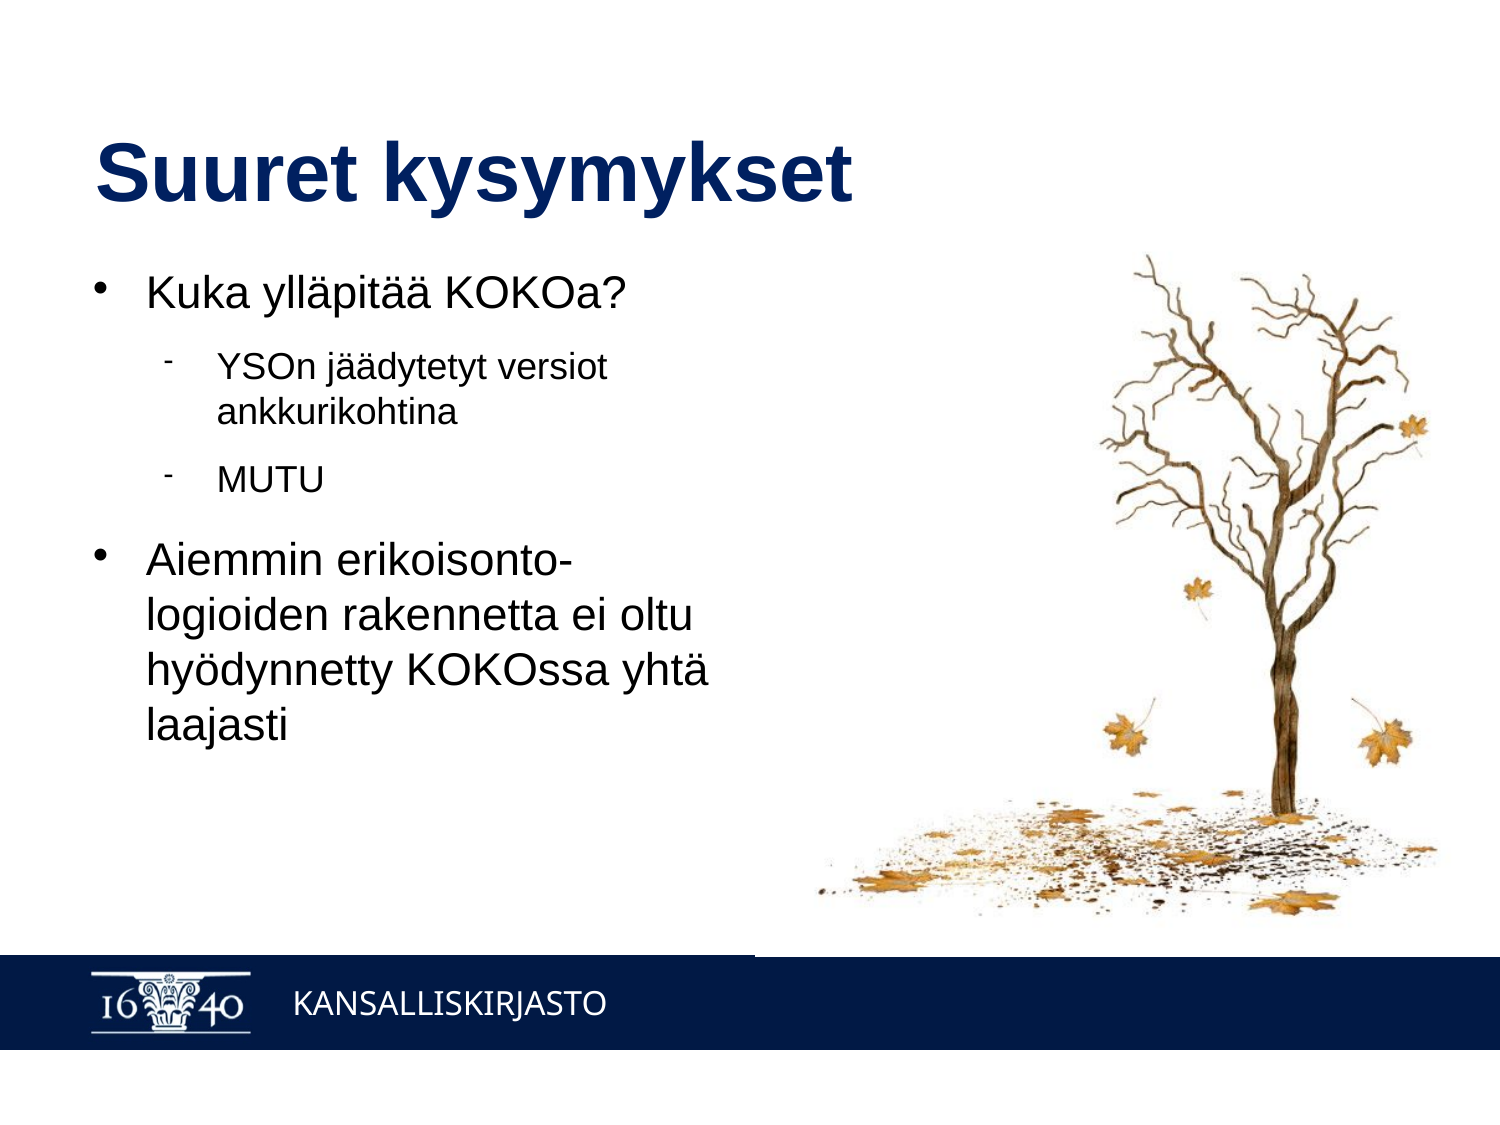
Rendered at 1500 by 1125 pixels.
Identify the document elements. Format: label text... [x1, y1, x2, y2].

text_box Suuret kysymykset [95, 47, 1370, 289]
picture [0, 212, 1500, 1050]
text_box Kuka ylläpitää KOKOa? YSOn jäädytetyt versiot ankkurikohtina MUTU Aiemmin erikoisonto-logioiden rakennetta ei oltu hyödynnetty KOKOssa yhtä laajasti [75, 263, 734, 916]
